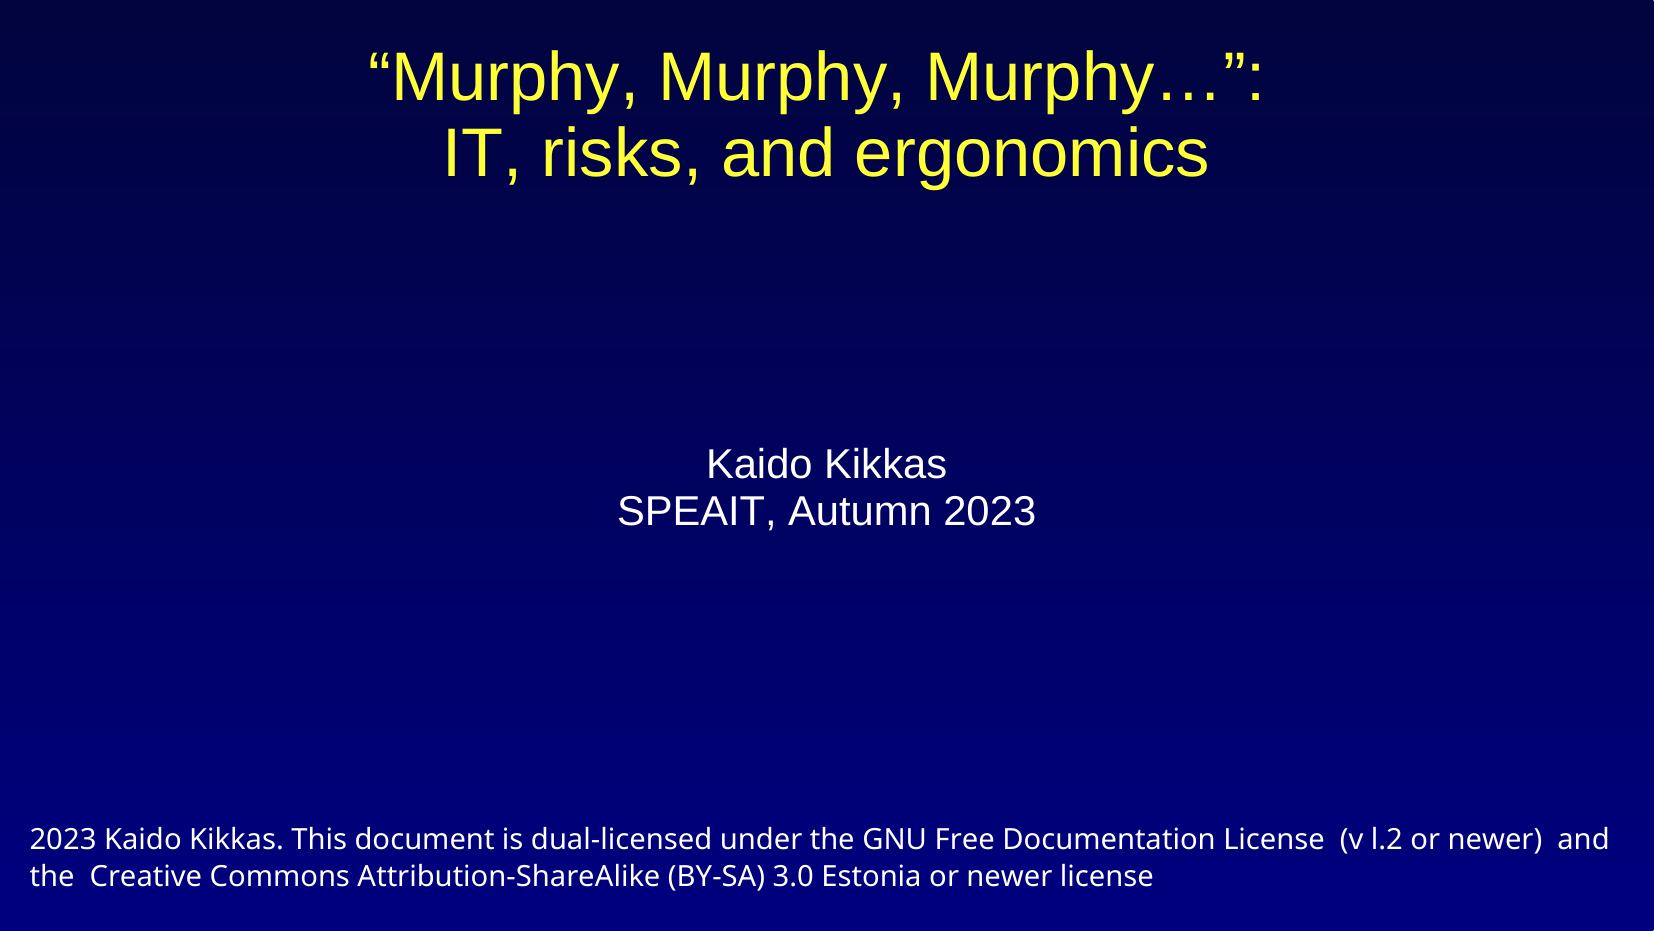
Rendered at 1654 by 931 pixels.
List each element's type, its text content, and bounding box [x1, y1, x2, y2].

title “Murphy, Murphy, Murphy…”: IT, risks, and ergonomics [82, 37, 1571, 193]
subtitle Kaido Kikkas SPEAIT, Autumn 2023 [82, 217, 1571, 758]
text_box 2023 Kaido Kikkas. This document is dual-licensed under the GNU Free Documentation License (v l.2 or newer) and the Creative Commons Attribution-ShareAlike (BY-SA) 3.0 Estonia or newer license [29, 819, 1631, 895]
